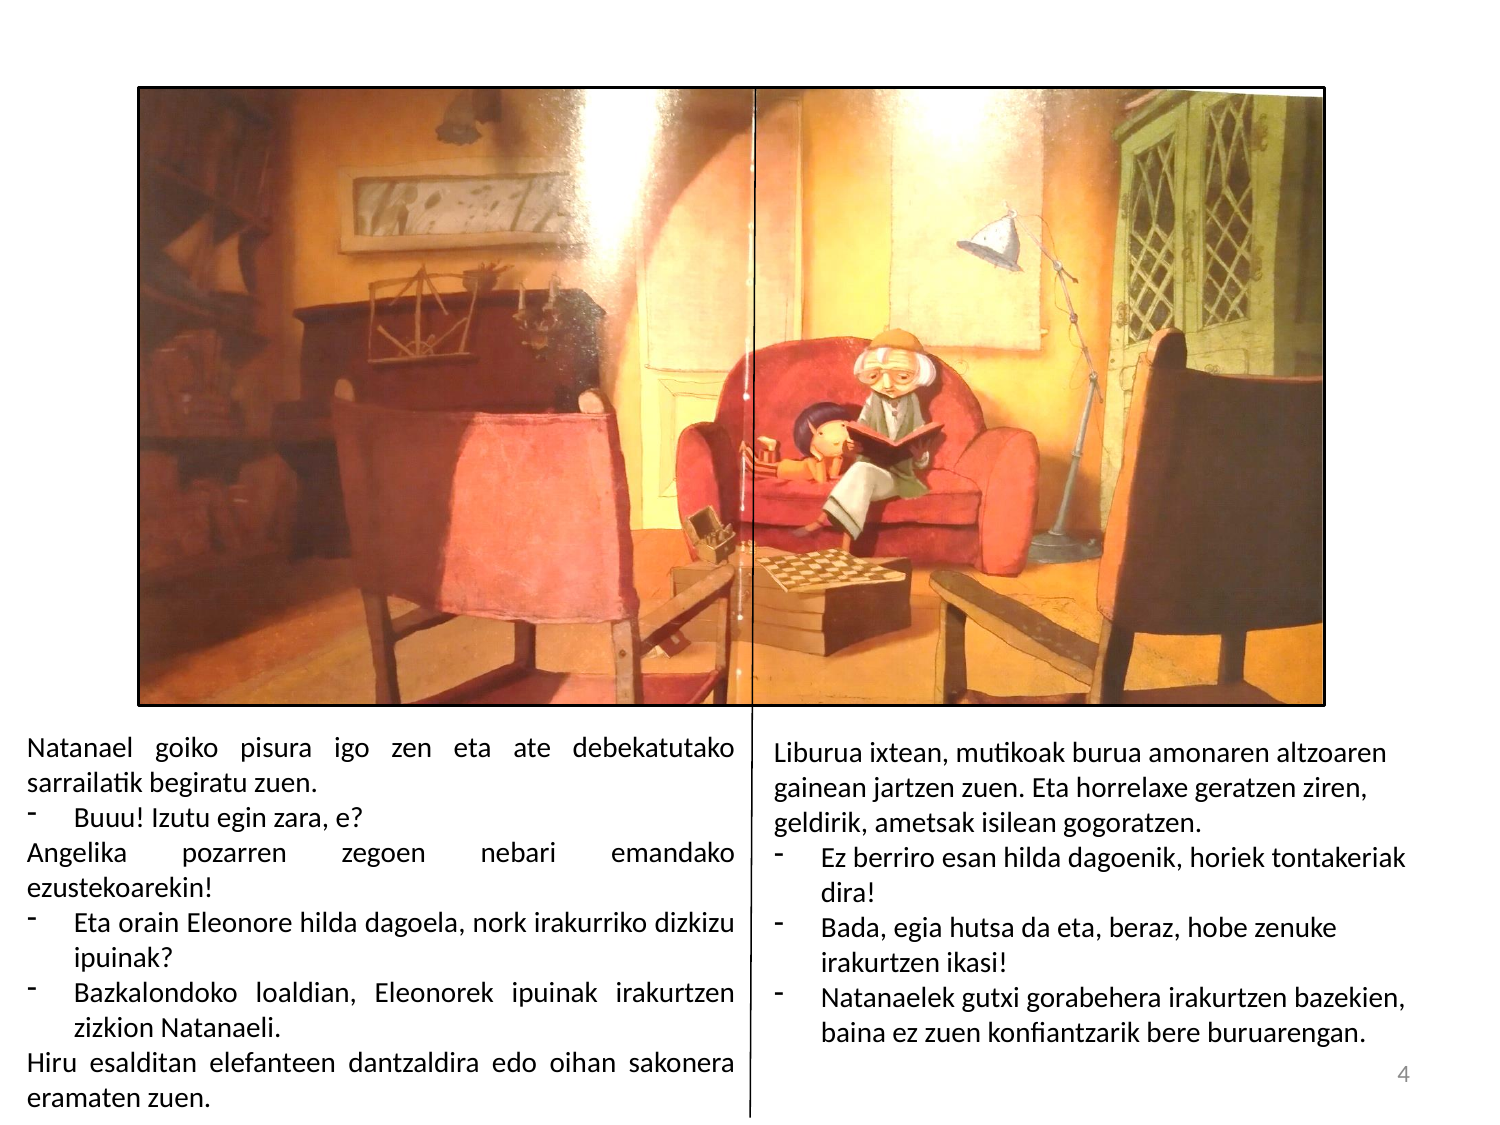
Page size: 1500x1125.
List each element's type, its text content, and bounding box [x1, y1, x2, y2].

picture [754, 89, 1323, 705]
slide_number <numéro> [1074, 1056, 1425, 1103]
picture [139, 89, 754, 705]
text_box Natanael goiko pisura igo zen eta ate debekatutako sarrailatik begiratu zuen. Buuu! Izutu egin zara, e? Angelika pozarren zegoen nebari emandako ezustekoarekin! Eta orain Eleonore hilda dagoela, nork irakurriko dizkizu ipuinak? Bazkalondoko loaldian, Eleonorek ipuinak irakurtzen zizkion Natanaeli. Hiru esalditan elefanteen dantzaldira edo oihan sakonera eramaten zuen. [12, 721, 751, 1121]
text_box Liburua ixtean, mutikoak burua amonaren altzoaren gainean jartzen zuen. Eta horrelaxe geratzen ziren, geldirik, ametsak isilean gogoratzen. Ez berriro esan hilda dagoenik, horiek tontakeriak dira! Bada, egia hutsa da eta, beraz, hobe zenuke irakurtzen ikasi! Natanaelek gutxi gorabehera irakurtzen bazekien, baina ez zuen konfiantzarik bere buruarengan. [759, 726, 1433, 1056]
